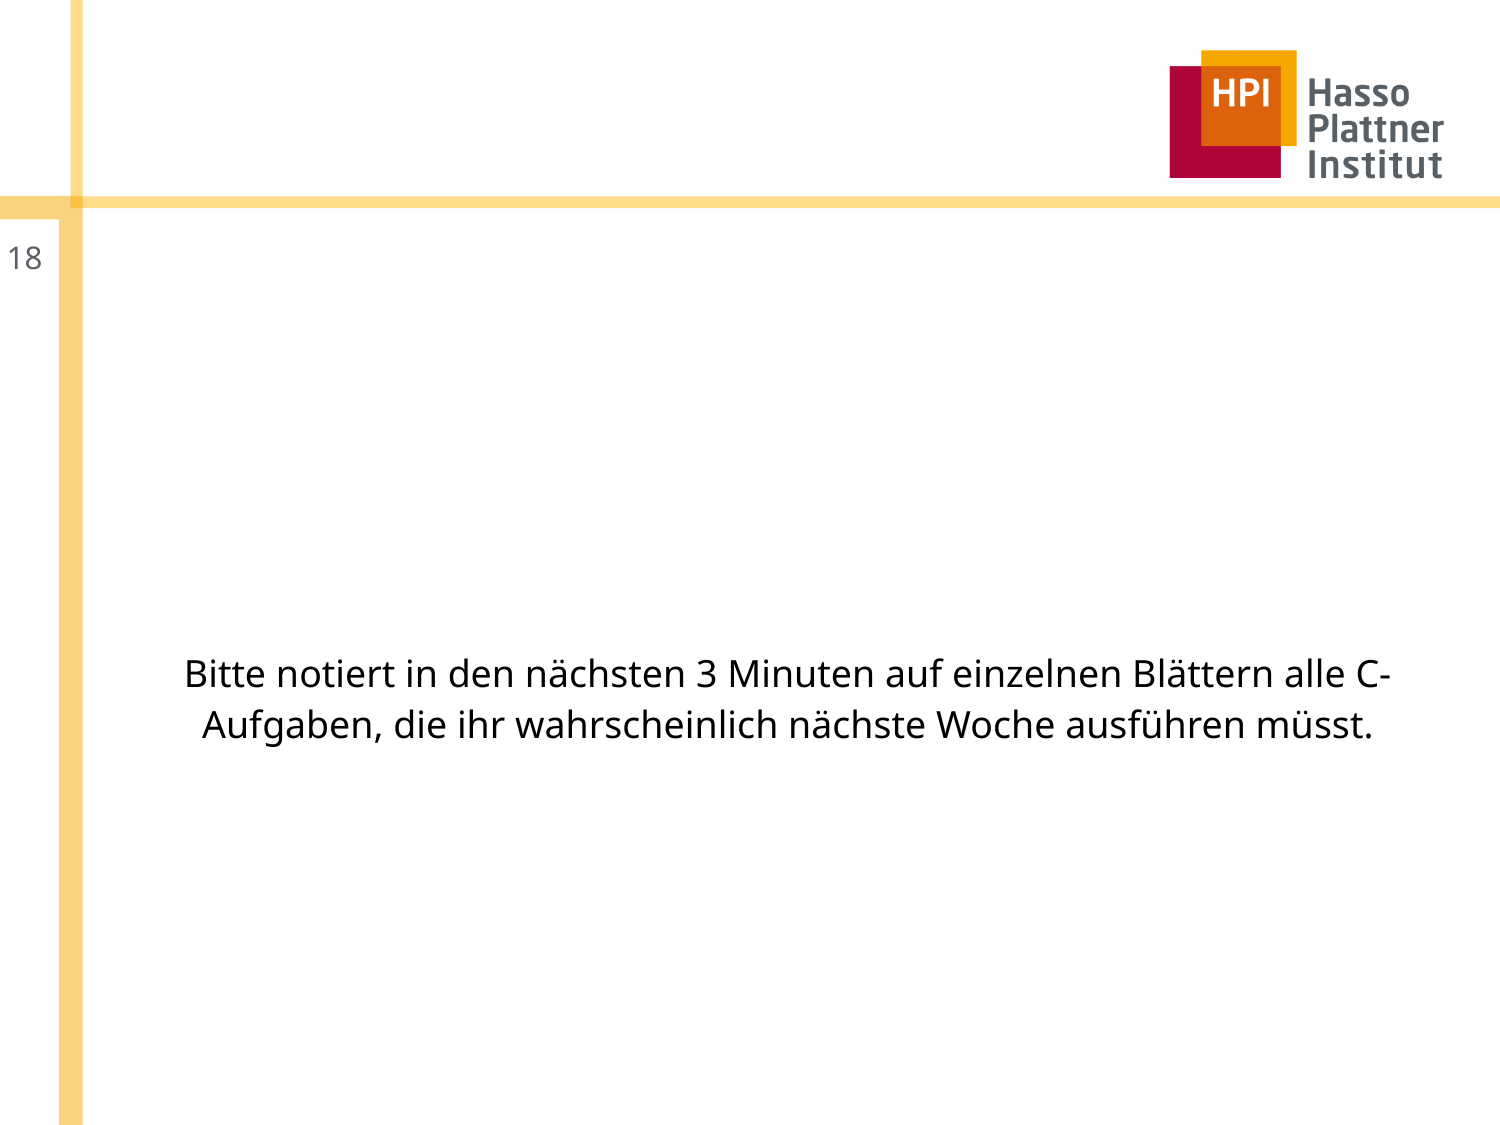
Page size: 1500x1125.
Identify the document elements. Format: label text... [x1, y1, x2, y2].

subtitle Bitte notiert in den nächsten 3 Minuten auf einzelnen Blättern alle C-Aufgaben, die ihr wahrscheinlich nächste Woche ausführen müsst. [117, 333, 1459, 1063]
